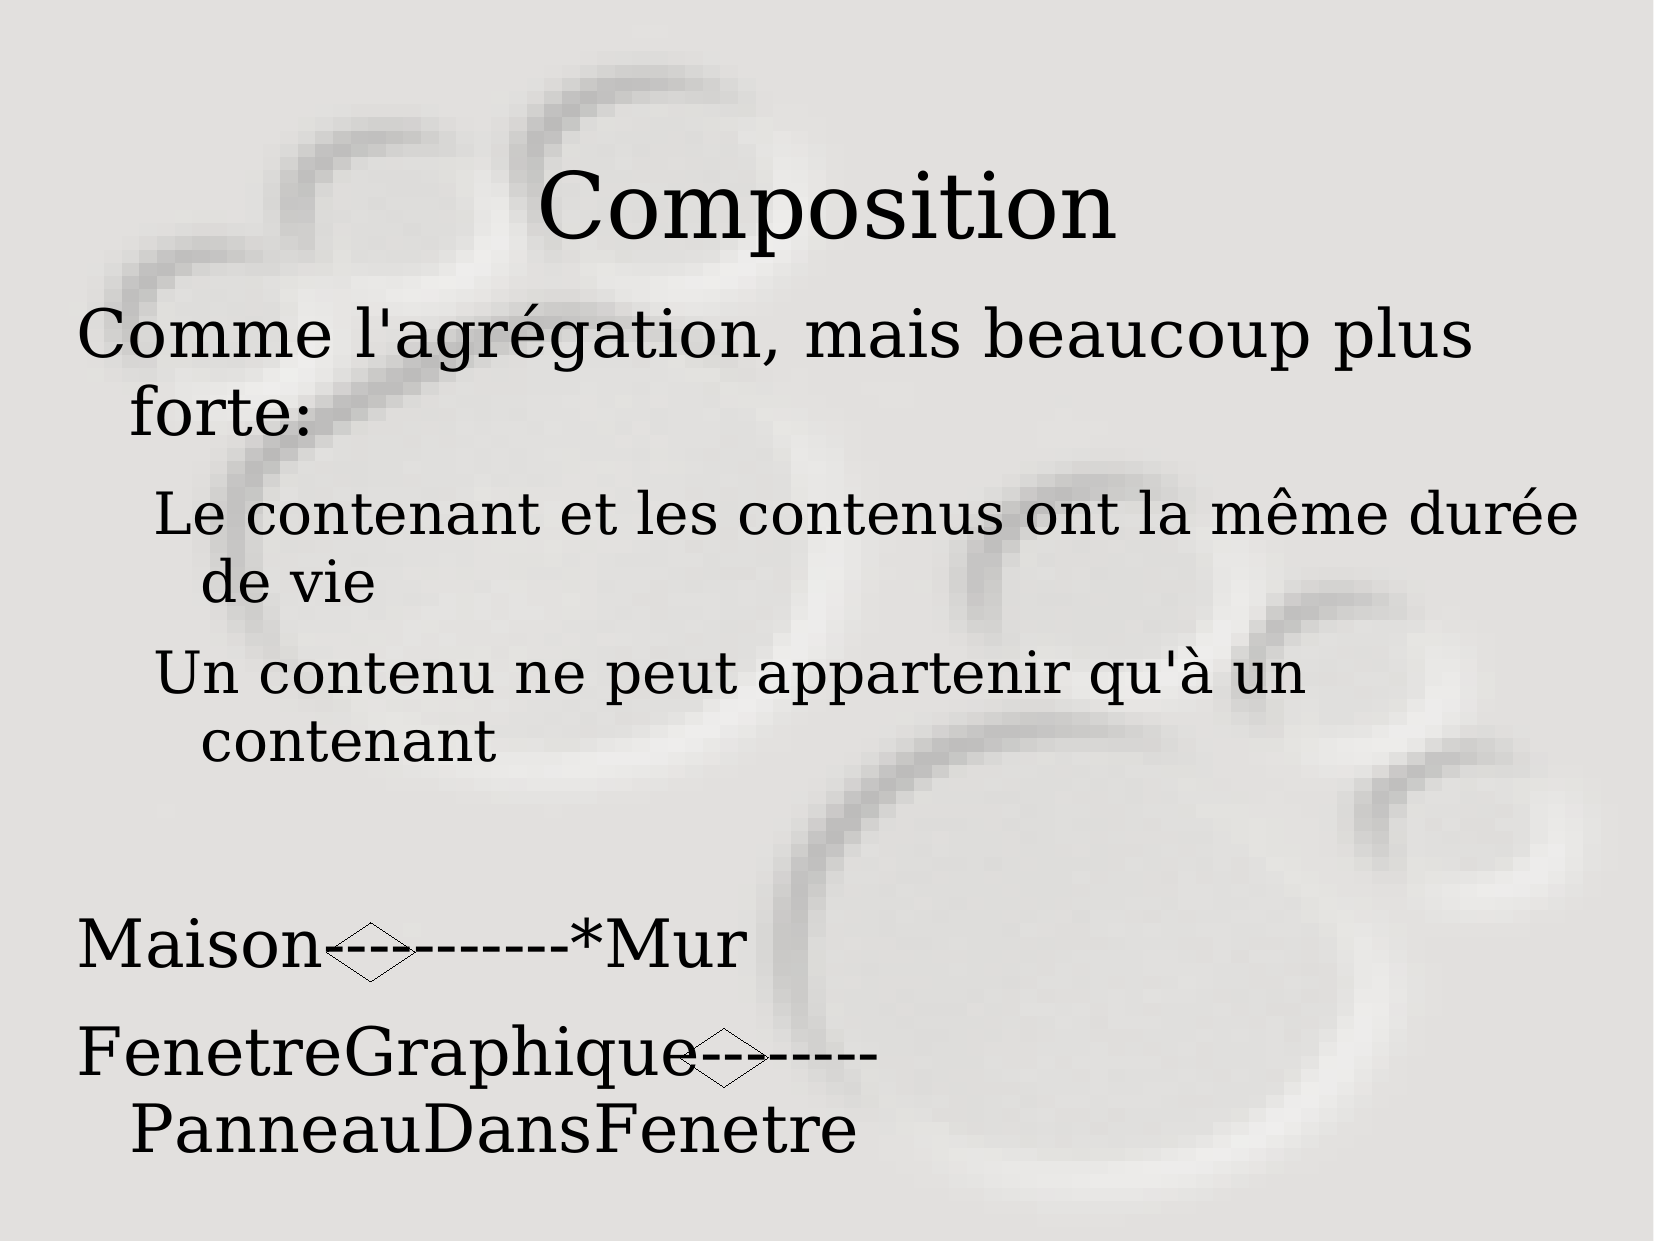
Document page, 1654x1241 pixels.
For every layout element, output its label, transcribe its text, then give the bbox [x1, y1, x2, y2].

picture [0, 0, 1654, 1241]
text_box [679, 1028, 769, 1088]
title Composition [121, 102, 1534, 311]
list Comme l'agrégation, mais beaucoup plus forte: Le contenant et les contenus ont la même durée de vie Un contenu ne peut appartenir qu'à un contenant Maison-----------*Mur FenetreGraphique--------PanneauDansFenetre [59, 295, 1595, 1091]
text_box [326, 922, 416, 982]
